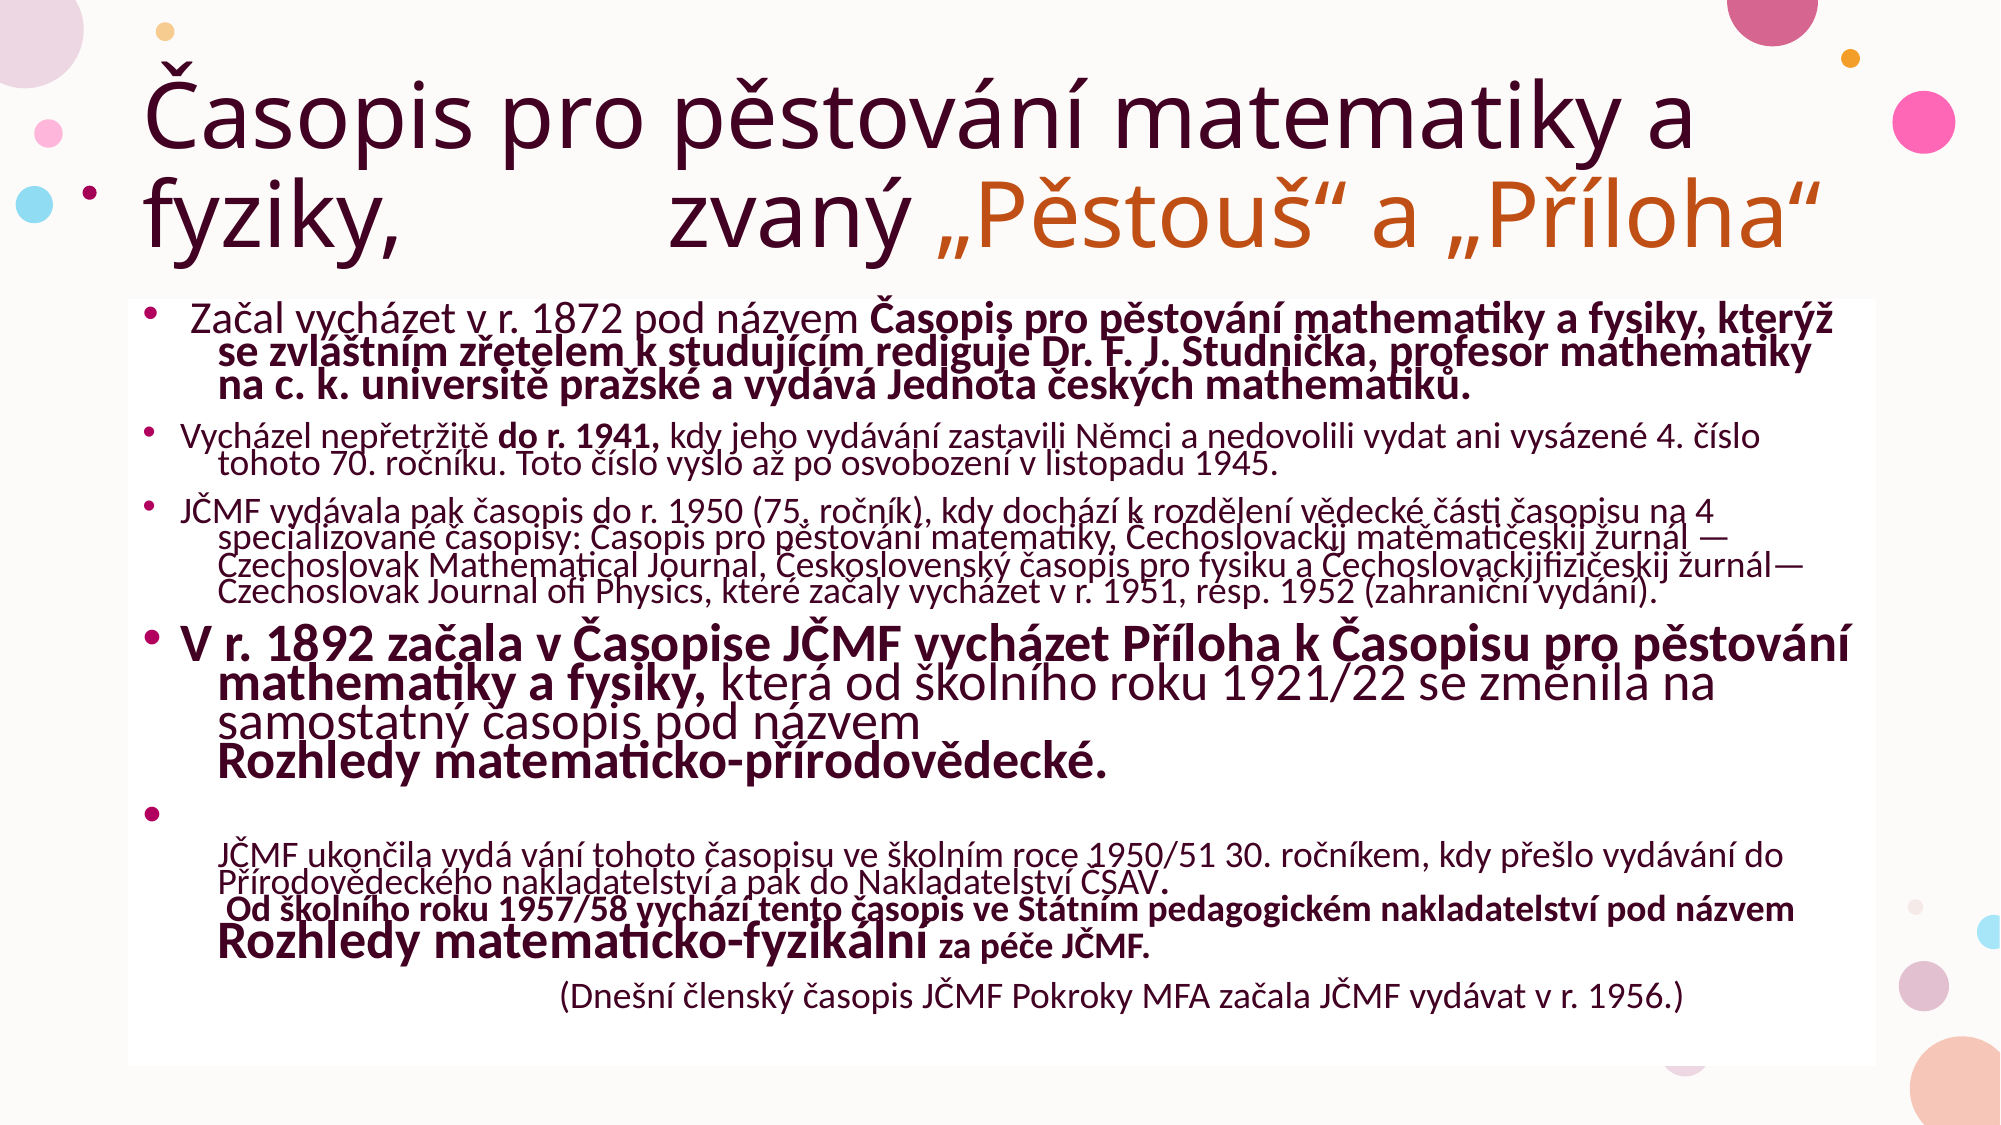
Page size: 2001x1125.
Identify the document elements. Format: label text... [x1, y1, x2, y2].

list Začal vycházet v r. 1872 pod názvem Časopis pro pěstování mathematiky a fysiky, kterýž se zvláštním zřetelem k studujícím rediguje Dr. F. J. Studnička, profesor mathematiky na c. k. universitě pražské a vydává Jednota českých mathematiků. Vycházel nepřetržitě do r. 1941, kdy jeho vydávání zastavili Němci a nedovolili vydat ani vysázené 4. číslo tohoto 70. ročníku. Toto číslo vyšlo až po osvobození v listopadu 1945. JČMF vydávala pak časopis do r. 1950 (75. ročník), kdy dochází k rozdělení vědecké části časopisu na 4 specializované časopisy: Časopis pro pěstování matematiky, Čechoslovackij matěmatičeskij žurnál — Czechoslovak Mathematical Journal, Československý časopis pro fysiku a Čechoslovackijfizičeskij žurnál— Czechoslovak Journal ofi Physics, které začaly vycházet v r. 1951, resp. 1952 (zahraniční vydání). V r. 1892 začala v Časopise JČMF vycházet Příloha k Časopisu pro pěstování mathematiky a fysiky, která od školního roku 1921/22 se změnila na samostatný časopis pod názvem Rozhledy matematicko-přírodovědecké. JČMF ukončila vydá vání tohoto časopisu ve školním roce 1950/51 30. ročníkem, kdy přešlo vydávání do Přírodovědeckého nakladatelství a pak do Nakladatelství ČSAV. Od školního roku 1957/58 vychází tento časopis ve Státním pedagogickém nakladatelství pod názvem Rozhledy matematicko-fyzikální za péče JČMF. (Dnešní členský časopis JČMF Pokroky MFA začala JČMF vydávat v r. 1956.) [127, 299, 1877, 1066]
title Časopis pro pěstování matematiky a fyziky, zvaný „Pěstouš“ a „Příloha“ [127, 59, 1877, 278]
